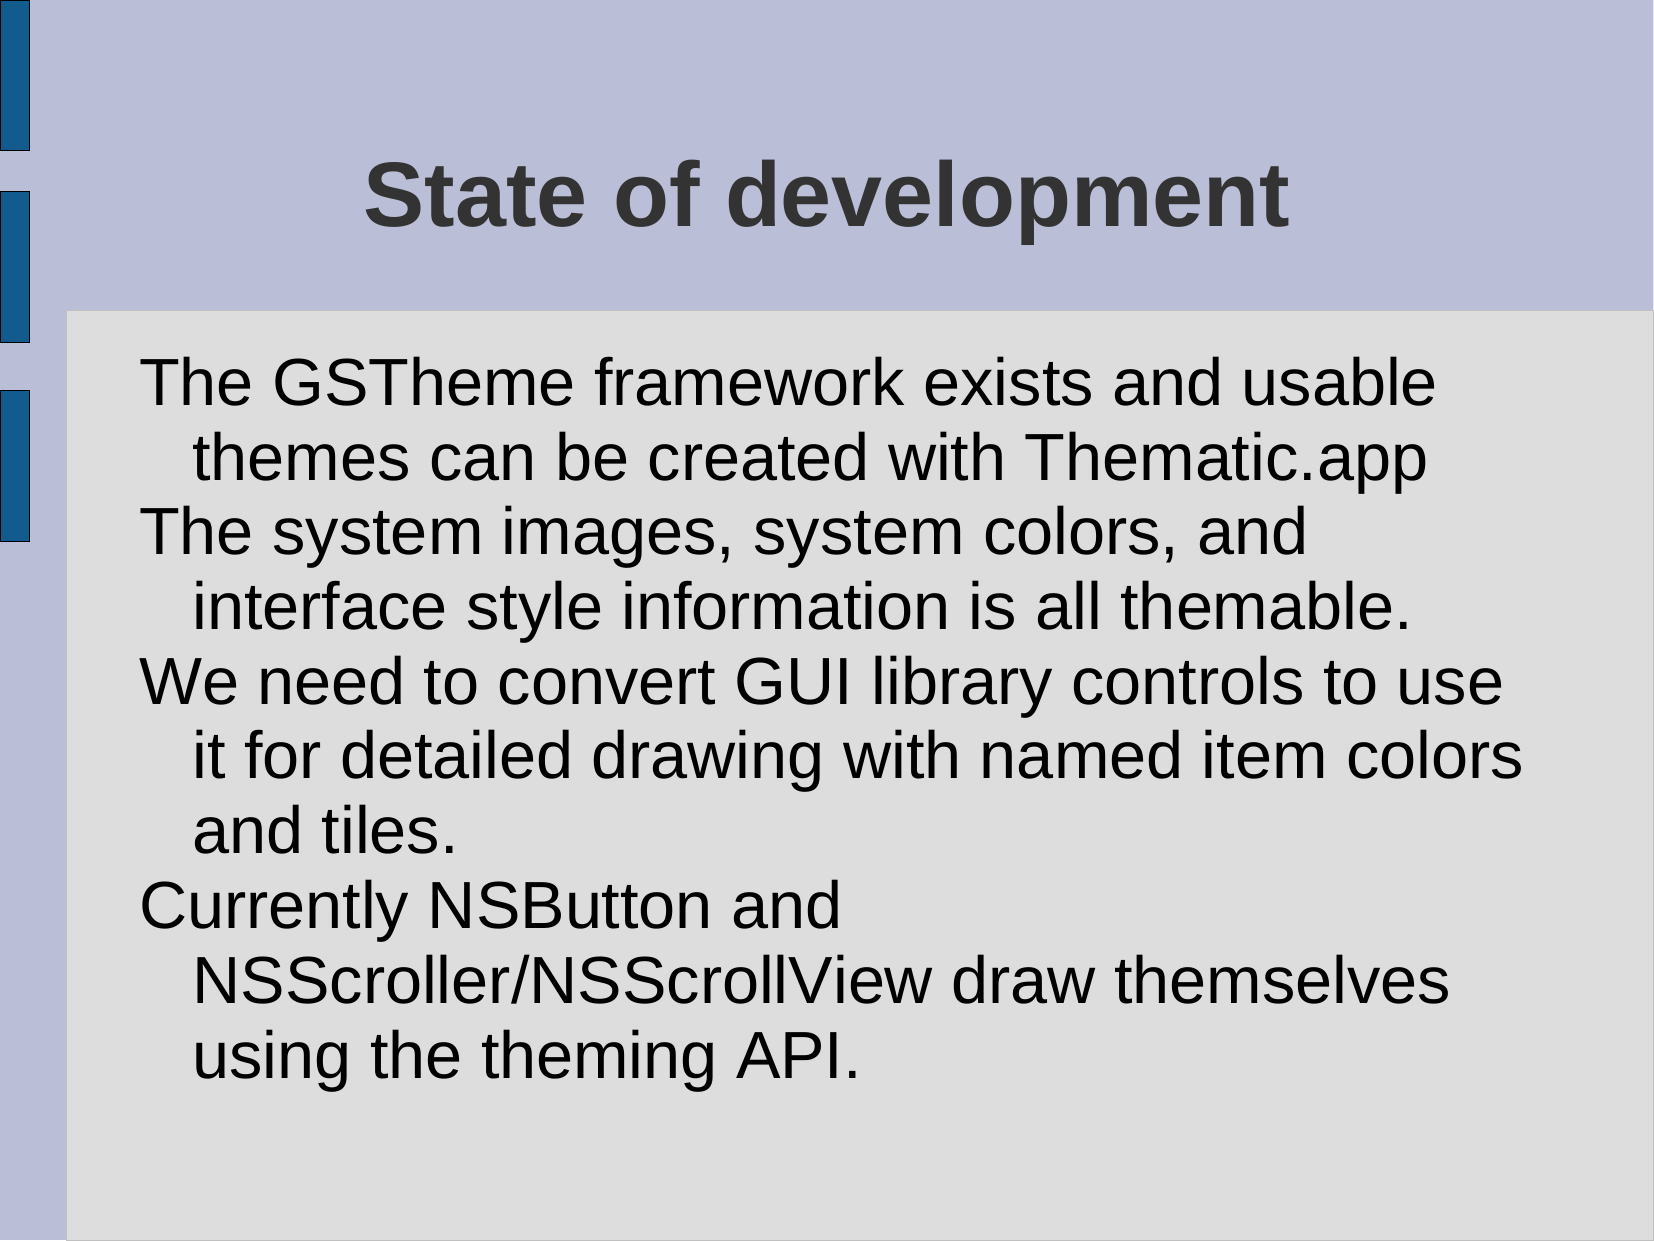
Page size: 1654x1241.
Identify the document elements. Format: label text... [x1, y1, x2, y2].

list The GSTheme framework exists and usable themes can be created with Thematic.app The system images, system colors, and interface style information is all themable. We need to convert GUI library controls to use it for detailed drawing with named item colors and tiles. Currently NSButton and NSScroller/NSScrollView draw themselves using the theming API. [121, 344, 1534, 1113]
title State of development [121, 98, 1534, 291]
